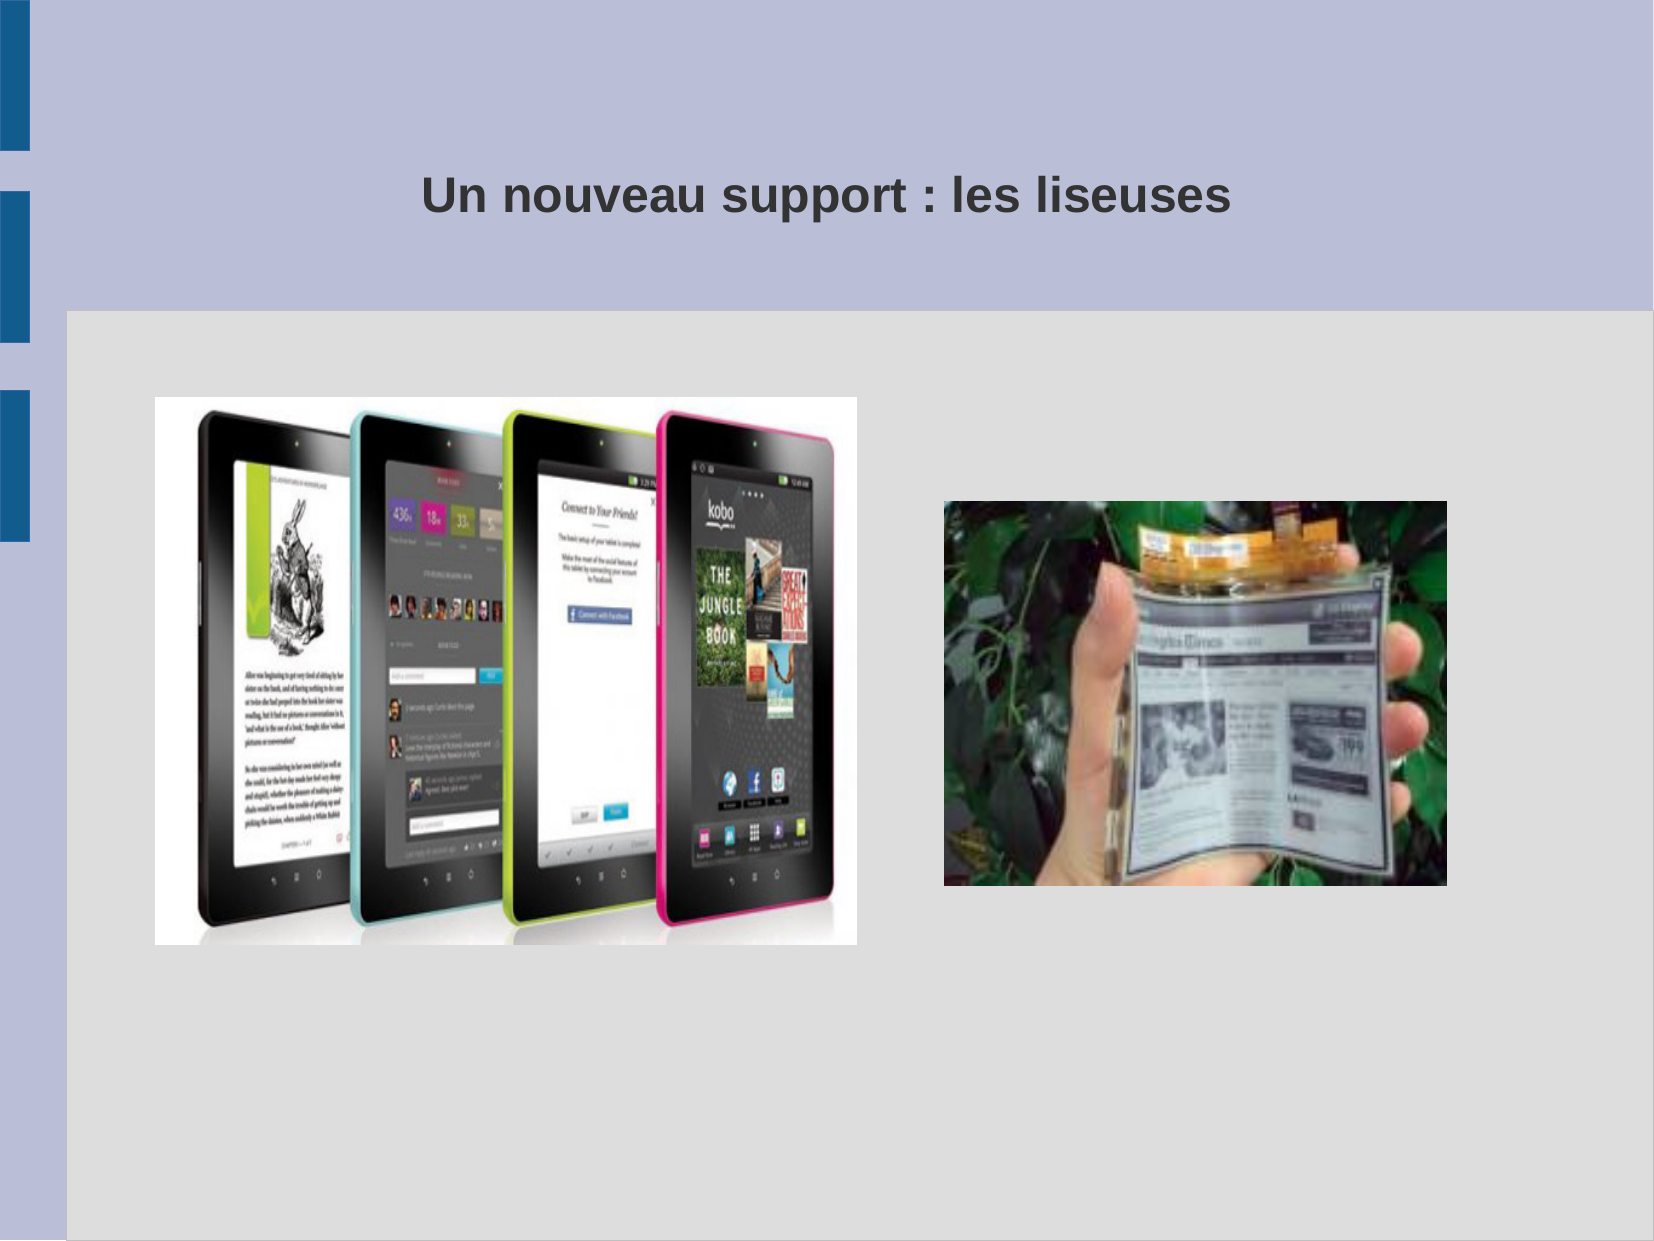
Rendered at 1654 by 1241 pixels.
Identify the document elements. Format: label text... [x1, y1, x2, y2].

picture [944, 501, 1447, 886]
picture [155, 397, 857, 945]
title Un nouveau support : les liseuses [121, 91, 1534, 299]
